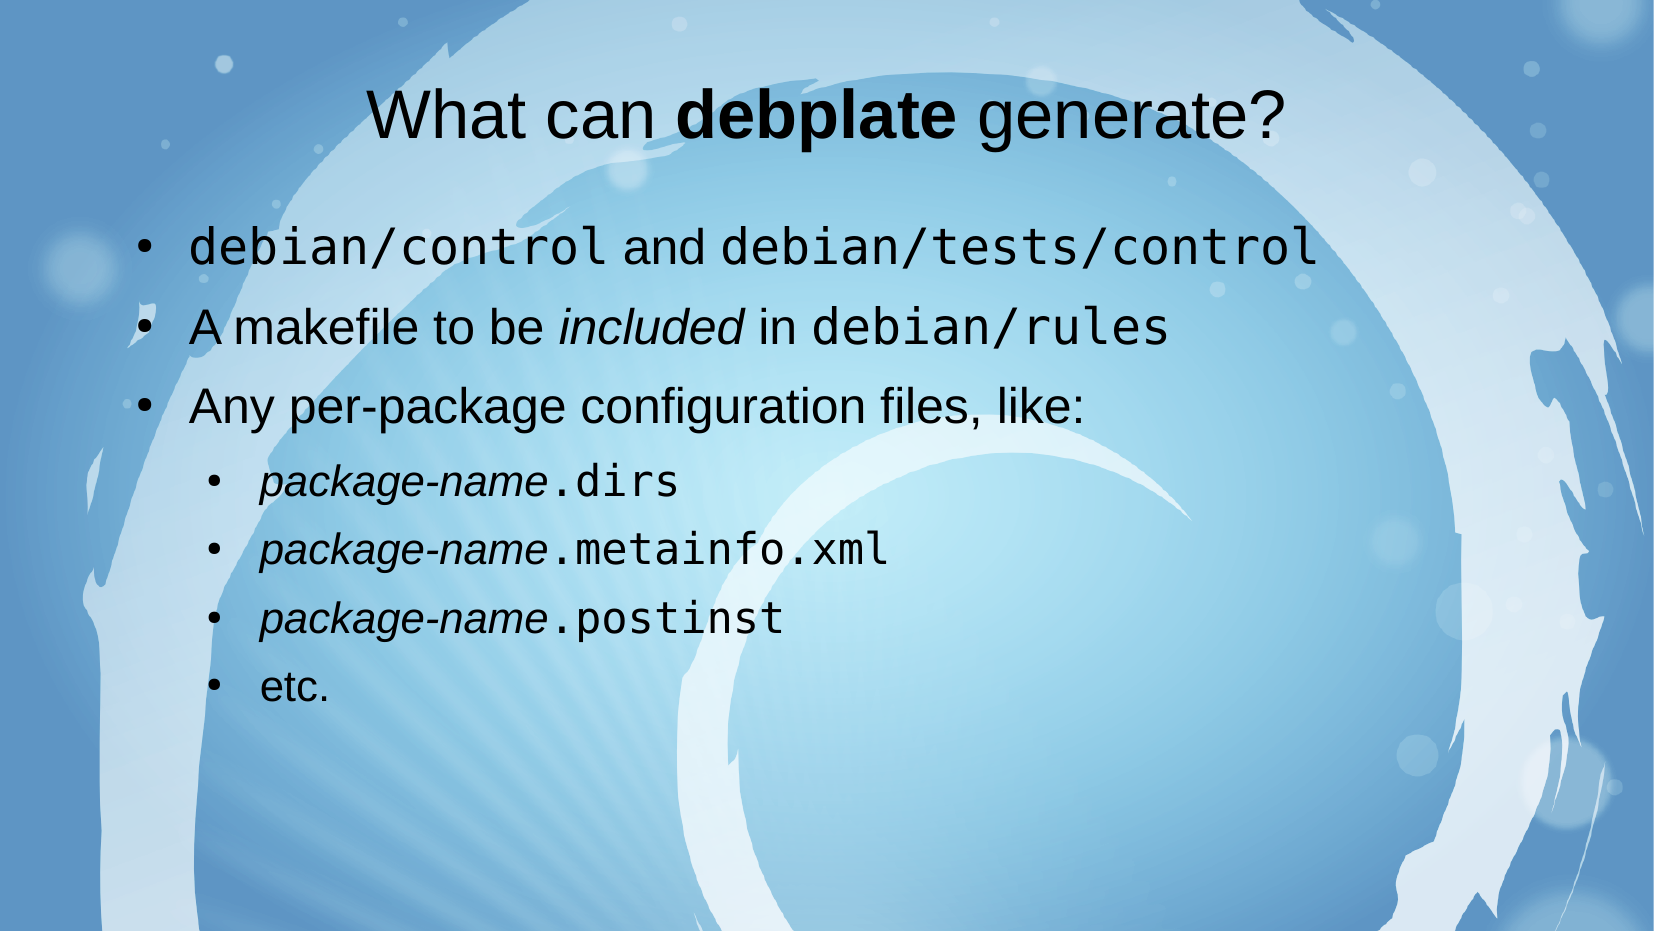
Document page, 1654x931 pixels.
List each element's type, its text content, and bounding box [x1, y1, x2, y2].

list debian/control and debian/tests/control A makefile to be included in debian/rules Any per-package configuration files, like: package-name.dirs package-name.metainfo.xml package-name.postinst etc. [118, 217, 1536, 832]
title What can debplate generate? [118, 37, 1536, 193]
picture [0, 0, 1654, 931]
